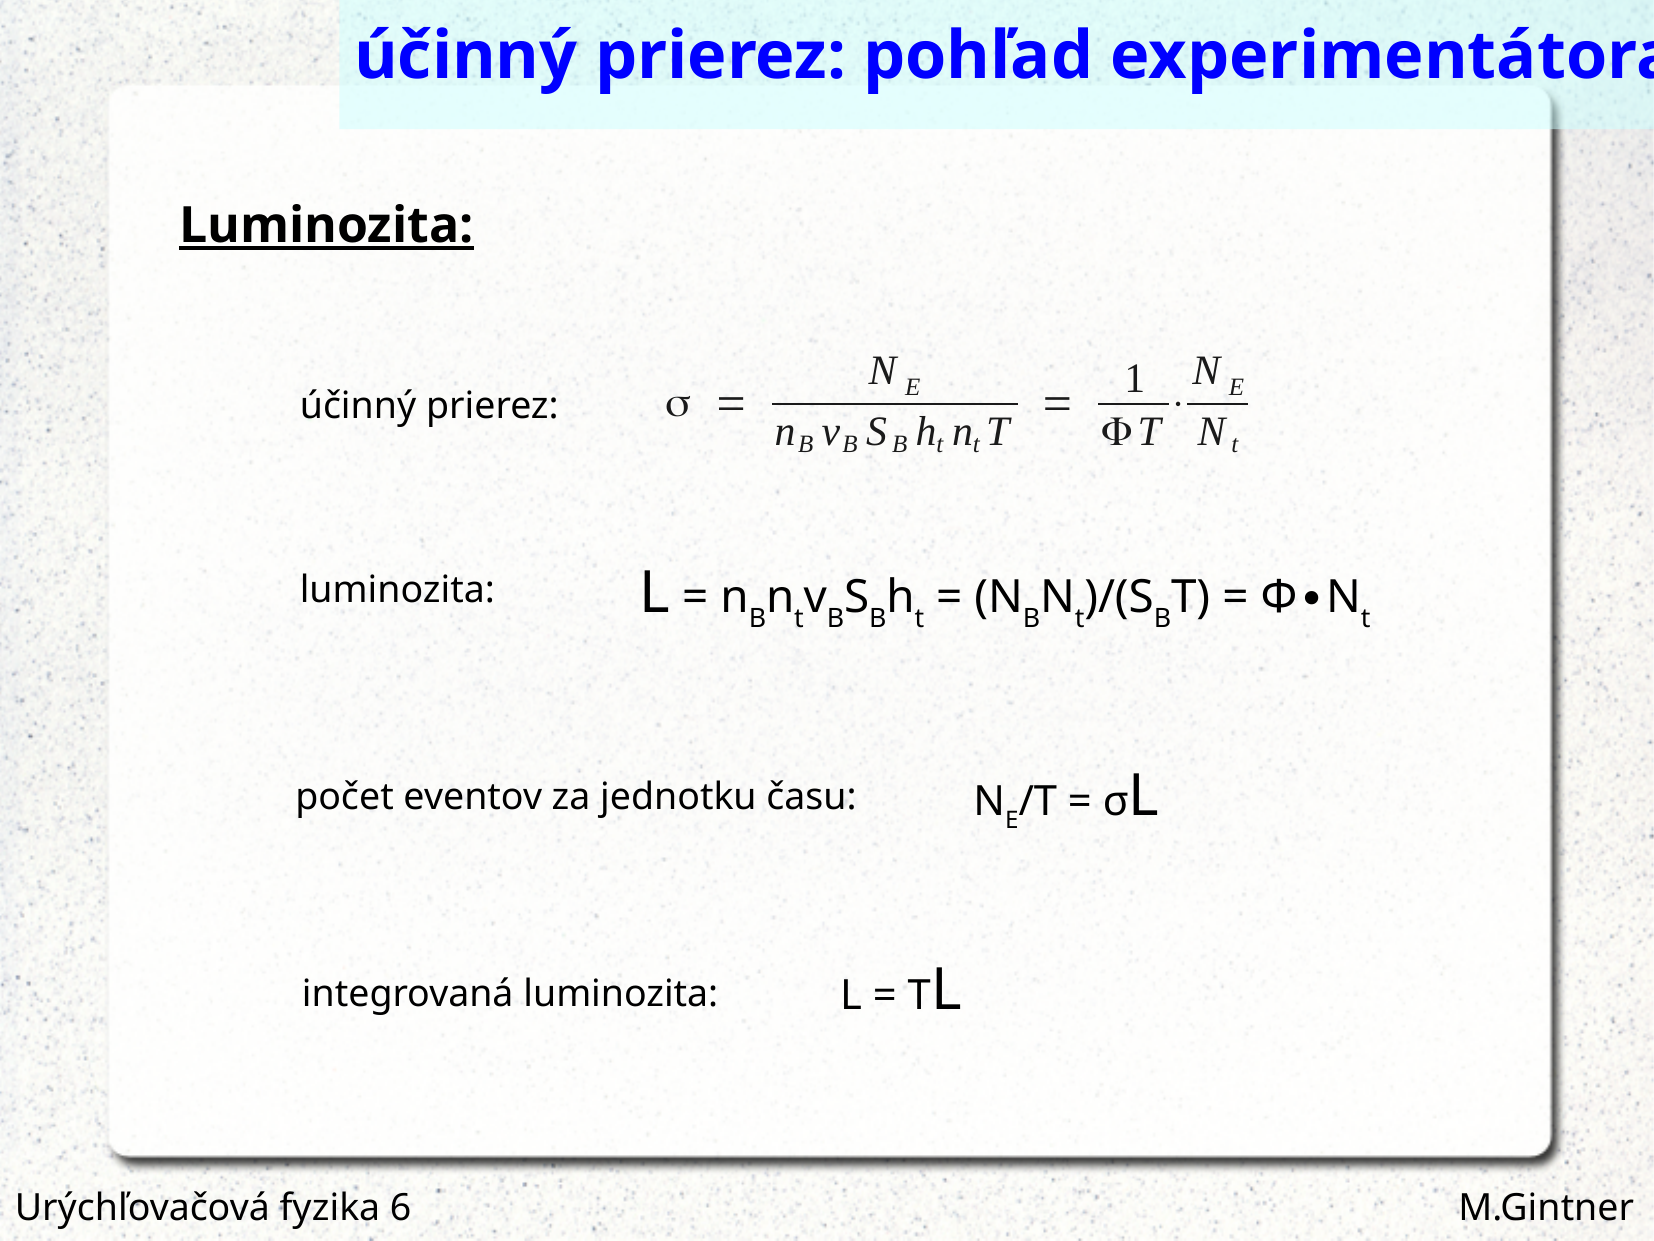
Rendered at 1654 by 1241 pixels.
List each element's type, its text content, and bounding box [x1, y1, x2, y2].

text_box NE/T = σL [958, 745, 1202, 839]
chart [654, 348, 1261, 460]
text_box počet eventov za jednotku času: [280, 762, 876, 830]
text_box L = nBntvBSBht = (NBNt)/(SBT) = Φ∙Nt [624, 542, 1407, 639]
text_box účinný prierez: [285, 371, 577, 439]
text_box M.Gintner [1443, 1173, 1654, 1241]
text_box Urýchľovačová fyzika 6 [0, 1173, 445, 1241]
text_box luminozita: [285, 555, 503, 623]
text_box Luminozita: [164, 181, 468, 266]
text_box L = TL [825, 939, 987, 1030]
picture [0, 0, 1654, 1241]
text_box integrovaná luminozita: [287, 958, 719, 1026]
text_box účinný prierez: pohľad experimentátora [339, 0, 1654, 130]
